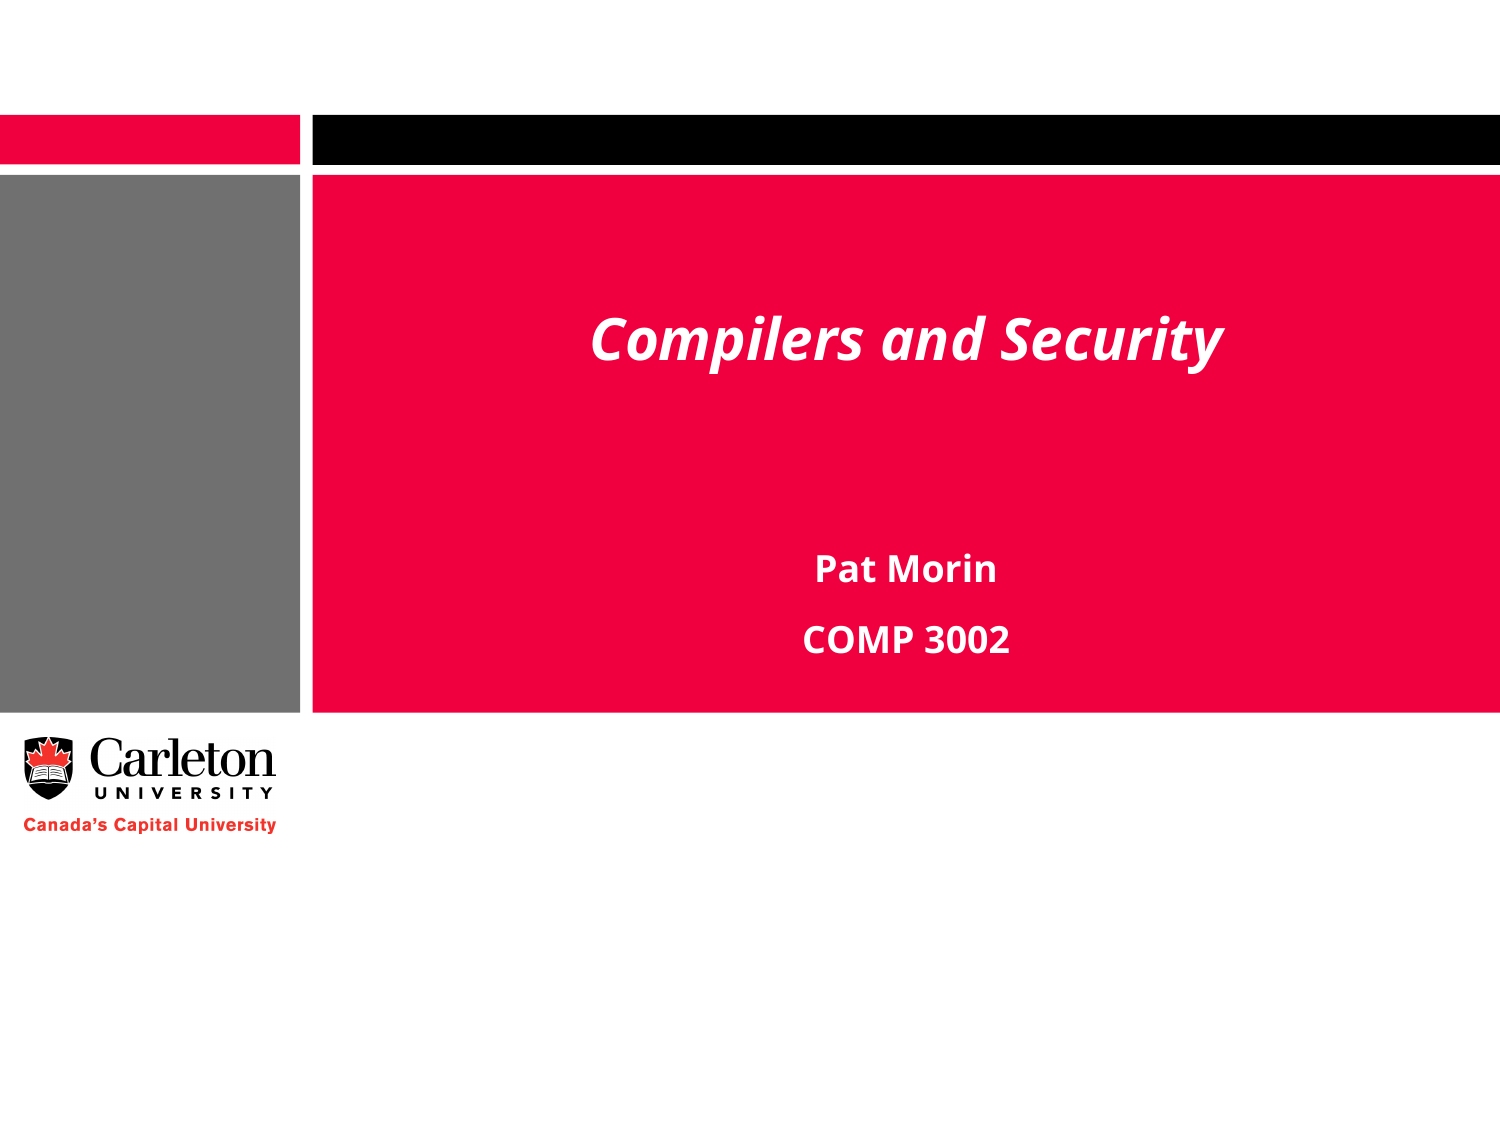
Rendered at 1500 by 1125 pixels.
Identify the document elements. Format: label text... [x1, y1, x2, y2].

subtitle Pat Morin COMP 3002 [312, 524, 1500, 713]
title Compilers and Security [312, 174, 1500, 501]
picture [24, 737, 276, 834]
